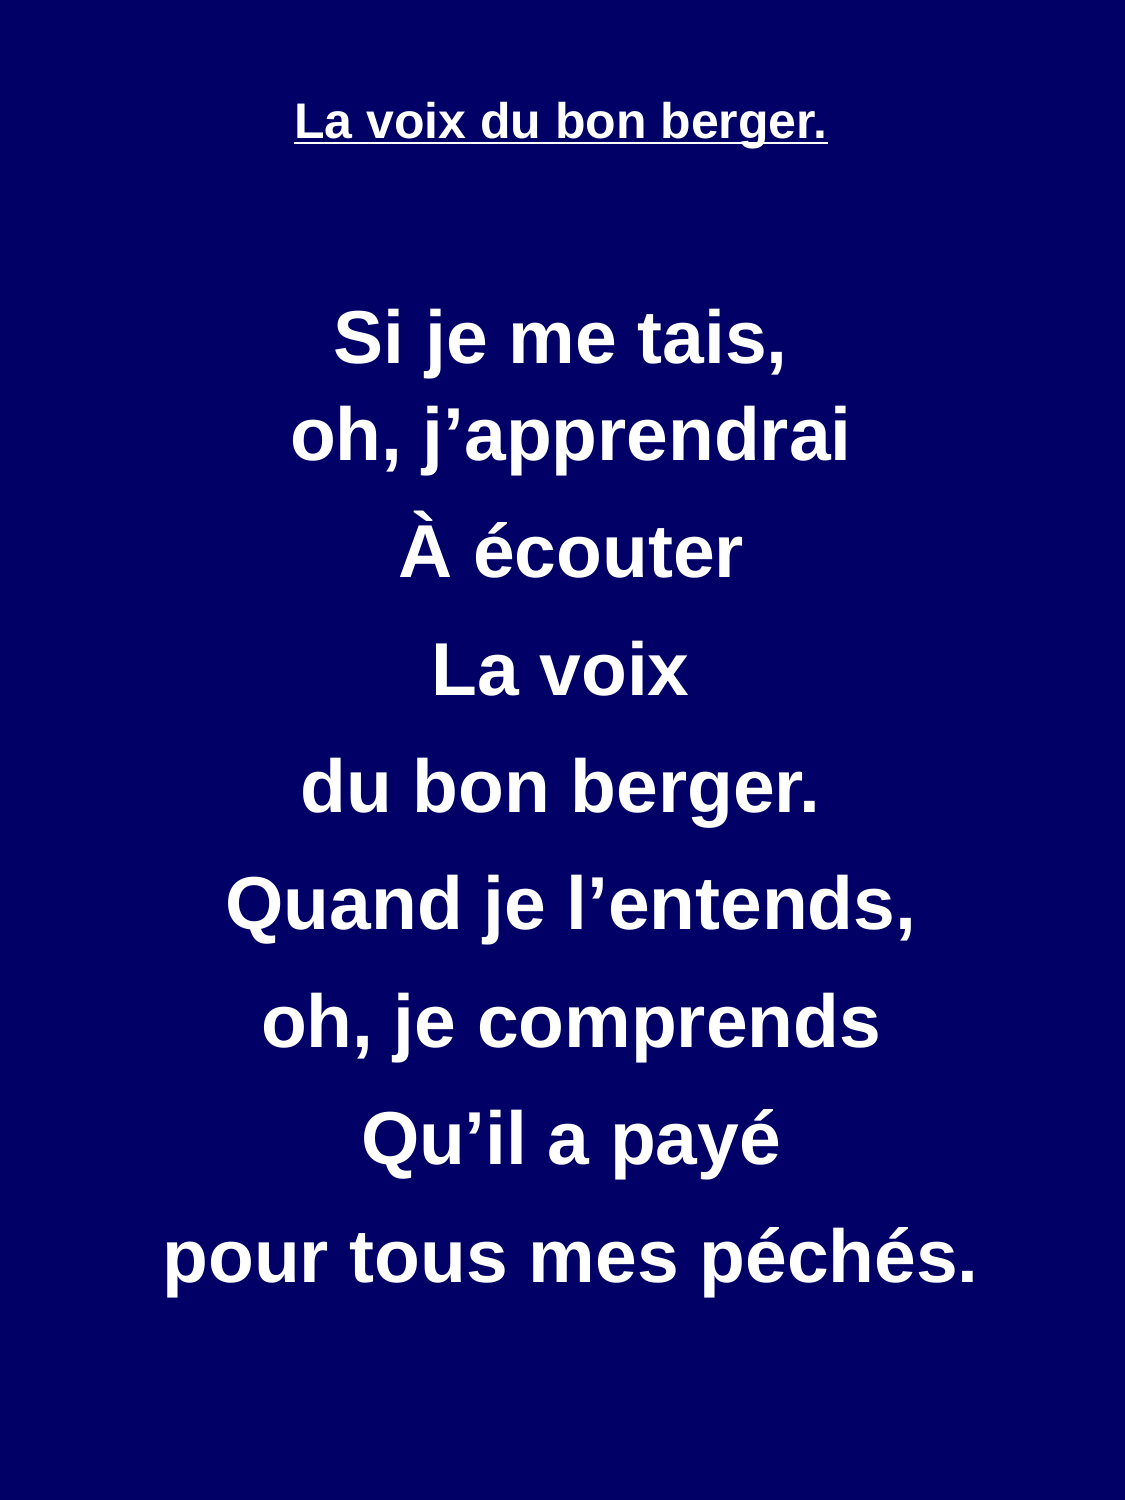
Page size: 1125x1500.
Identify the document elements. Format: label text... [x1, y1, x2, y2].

text_box La voix du bon berger. Si je me tais, oh, j’apprendrai À écouter La voix du bon berger. Quand je l’entends, oh, je comprends Qu’il a payé pour tous mes péchés. [11, 35, 1110, 1441]
